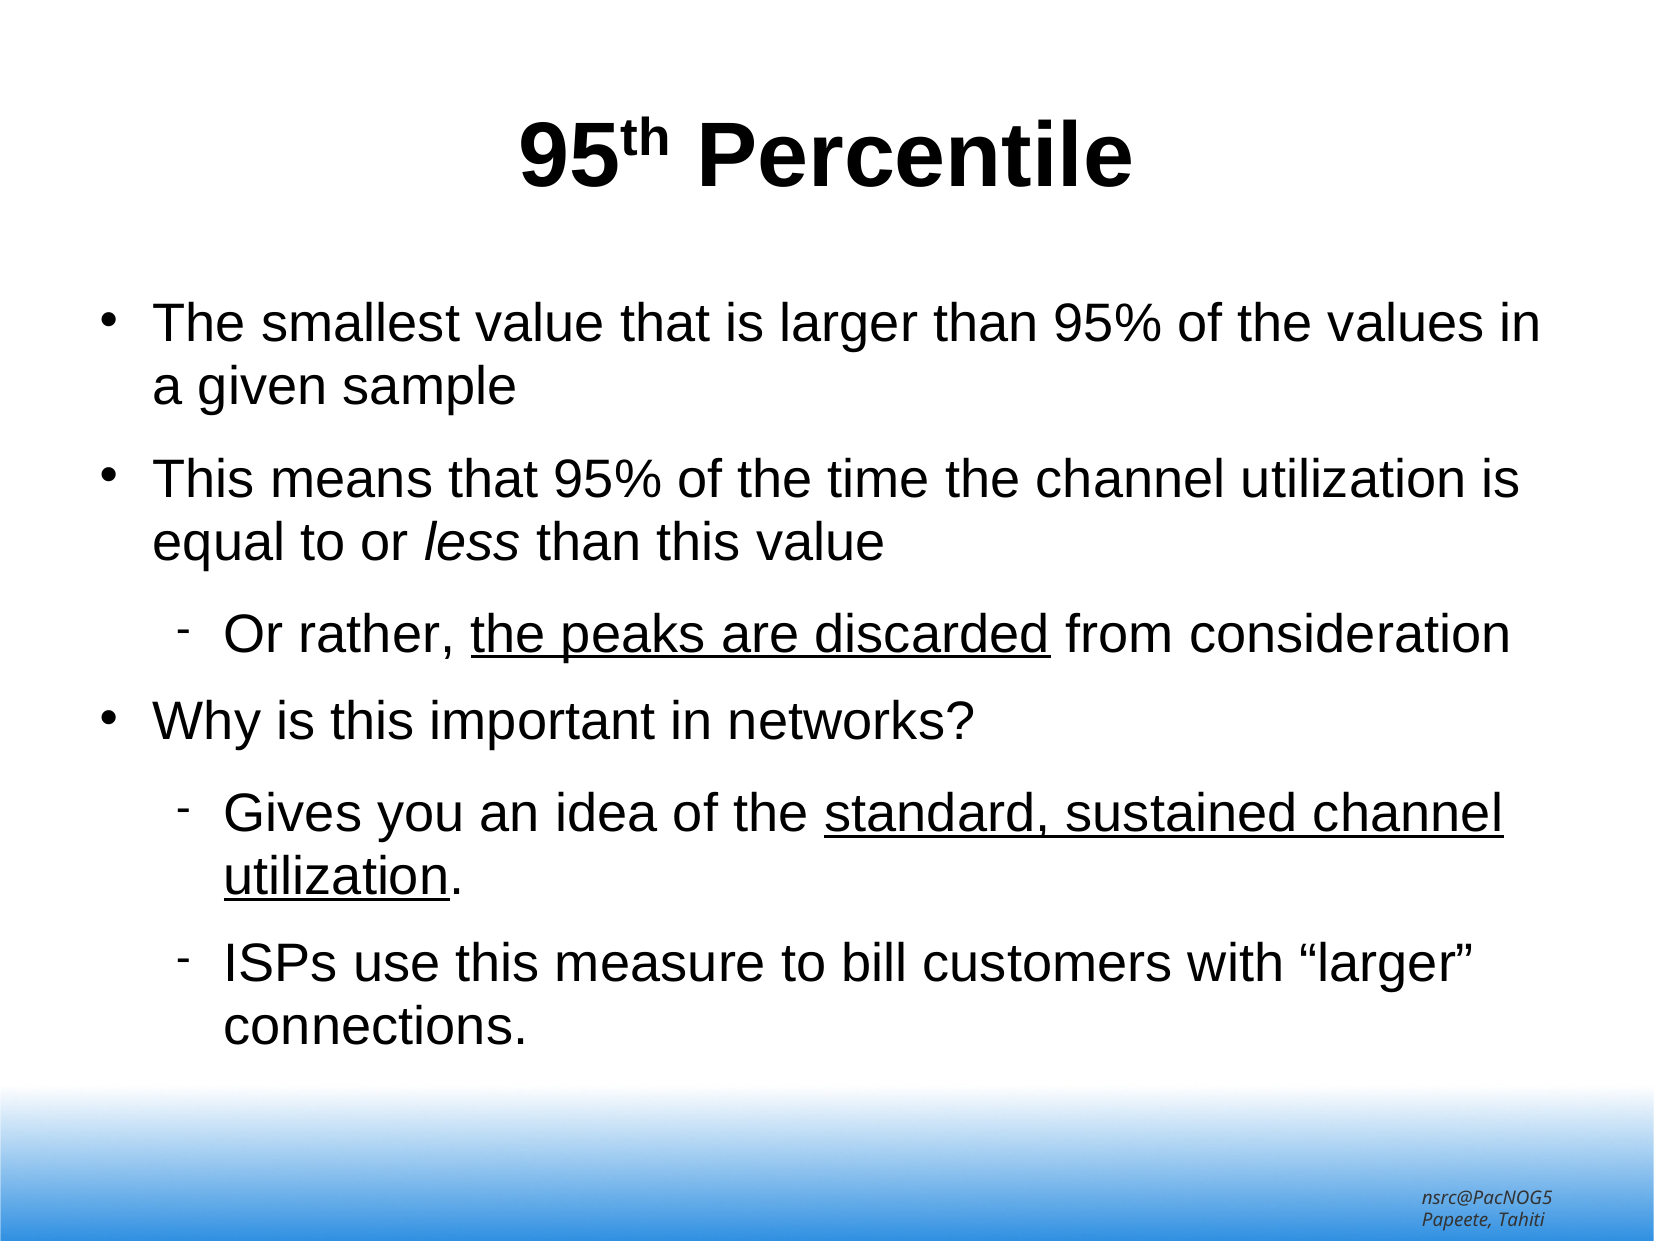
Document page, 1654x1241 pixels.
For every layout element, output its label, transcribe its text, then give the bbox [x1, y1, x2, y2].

title 95th Percentile [82, 49, 1571, 257]
list The smallest value that is larger than 95% of the values in a given sample This means that 95% of the time the channel utilization is equal to or less than this value Or rather, the peaks are discarded from consideration Why is this important in networks? Gives you an idea of the standard, sustained channel utilization. ISPs use this measure to bill customers with “larger” connections. [82, 290, 1571, 1109]
picture [0, 1083, 1654, 1241]
